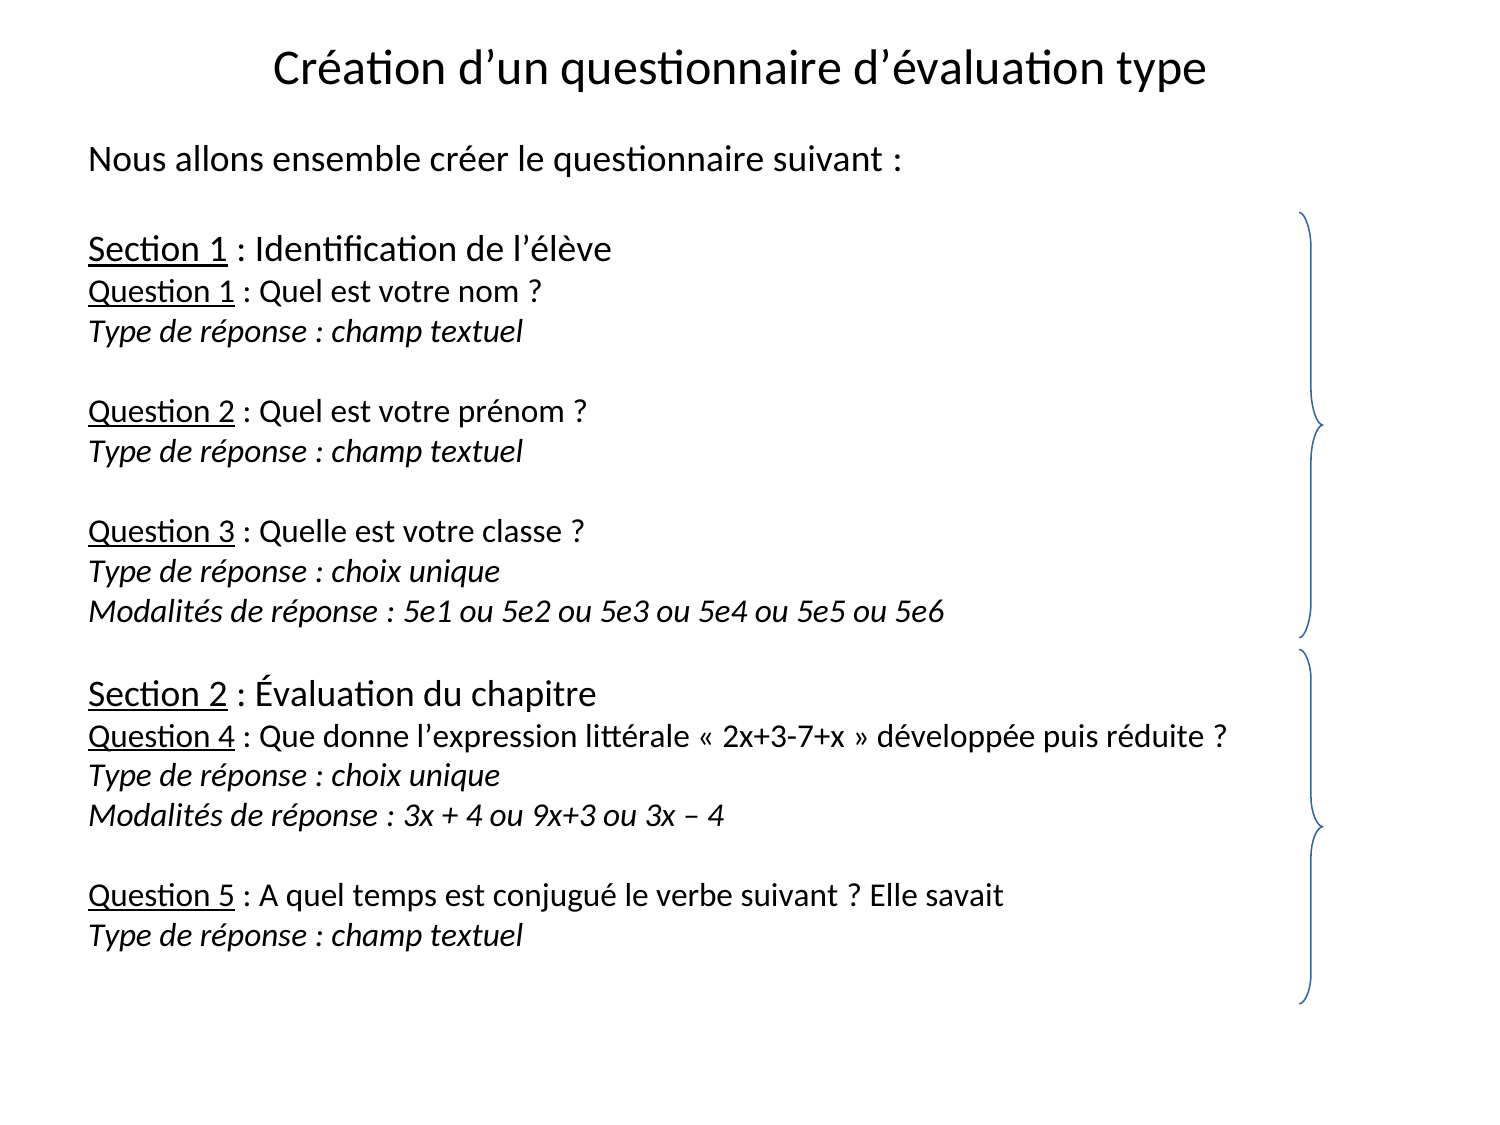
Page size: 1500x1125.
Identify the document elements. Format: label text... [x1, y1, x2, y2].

text_box Nous allons ensemble créer le questionnaire suivant : Section 1 : Identification de l’élève Question 1 : Quel est votre nom ? Type de réponse : champ textuel Question 2 : Quel est votre prénom ? Type de réponse : champ textuel Question 3 : Quelle est votre classe ? Type de réponse : choix unique Modalités de réponse : 5e1 ou 5e2 ou 5e3 ou 5e4 ou 5e5 ou 5e6 Section 2 : Évaluation du chapitre Question 4 : Que donne l’expression littérale « 2x+3-7+x » développée puis réduite ? Type de réponse : choix unique Modalités de réponse : 3x + 4 ou 9x+3 ou 3x – 4 Question 5 : A quel temps est conjugué le verbe suivant ? Elle savait Type de réponse : champ textuel [73, 126, 1385, 962]
text_box Création d’un questionnaire d’évaluation type [25, 26, 1456, 102]
